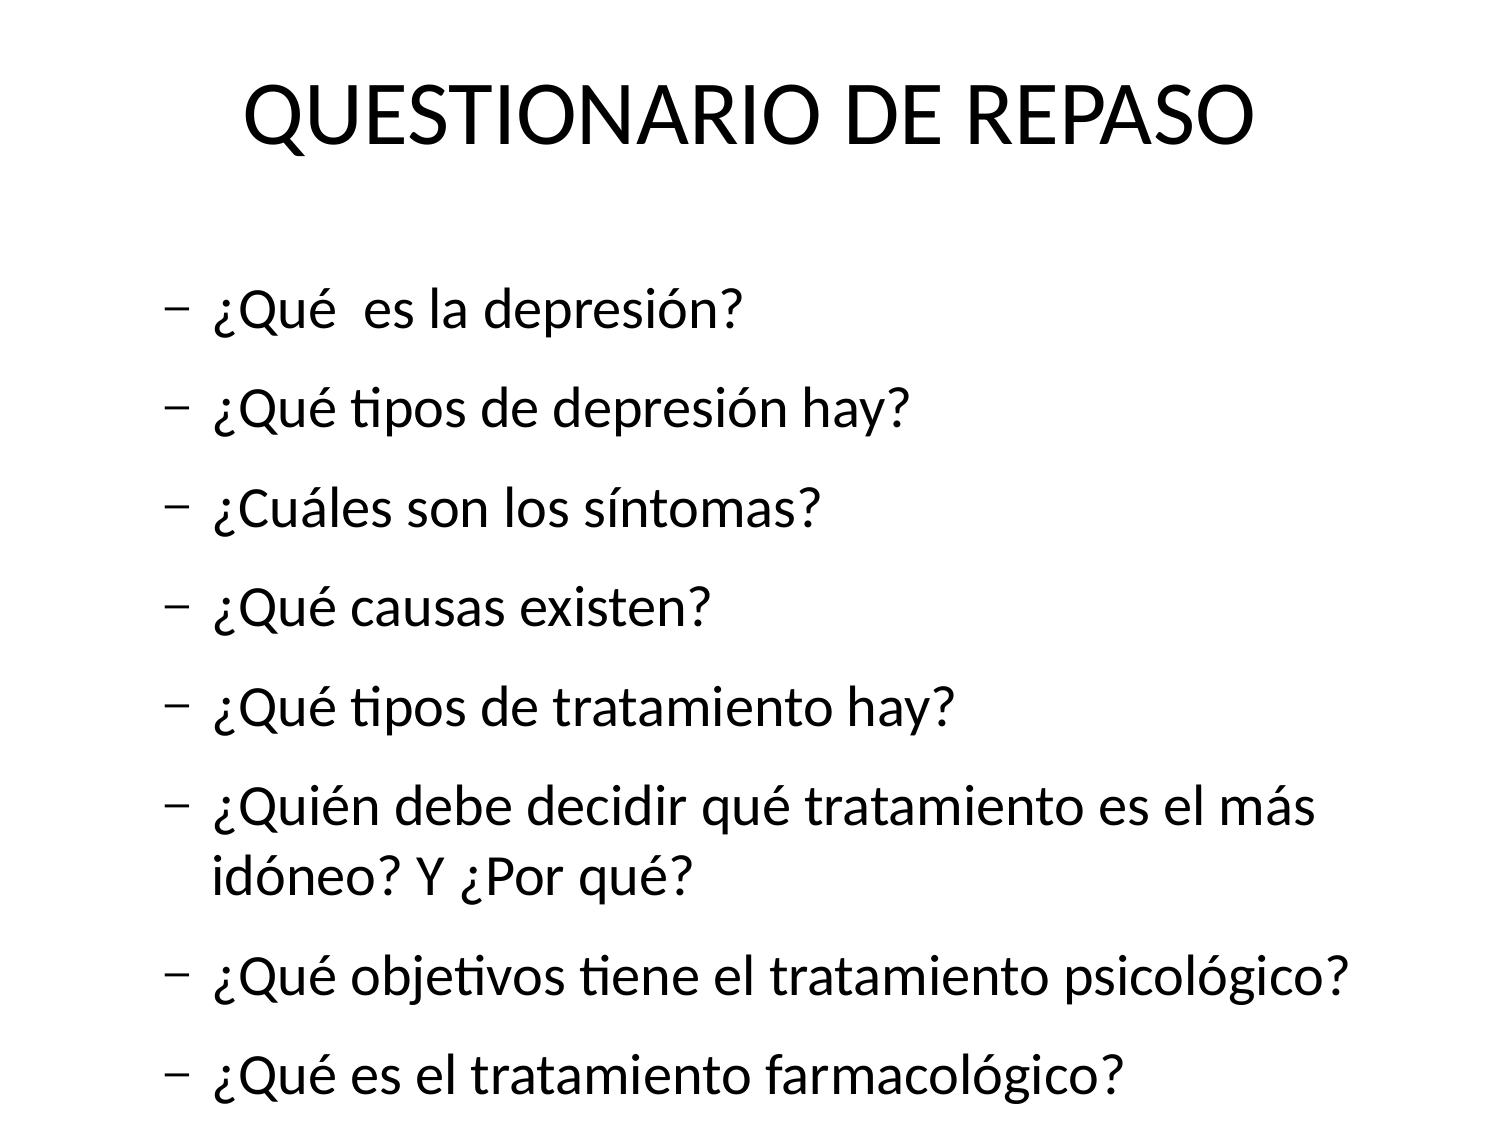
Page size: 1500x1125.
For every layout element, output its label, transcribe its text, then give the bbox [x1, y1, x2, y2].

list ¿Qué es la depresión? ¿Qué tipos de depresión hay? ¿Cuáles son los síntomas? ¿Qué causas existen? ¿Qué tipos de tratamiento hay? ¿Quién debe decidir qué tratamiento es el más idóneo? Y ¿Por qué? ¿Qué objetivos tiene el tratamiento psicológico? ¿Qué es el tratamiento farmacológico? [75, 262, 1425, 1005]
title QUESTIONARIO DE REPASO [75, 45, 1425, 233]
